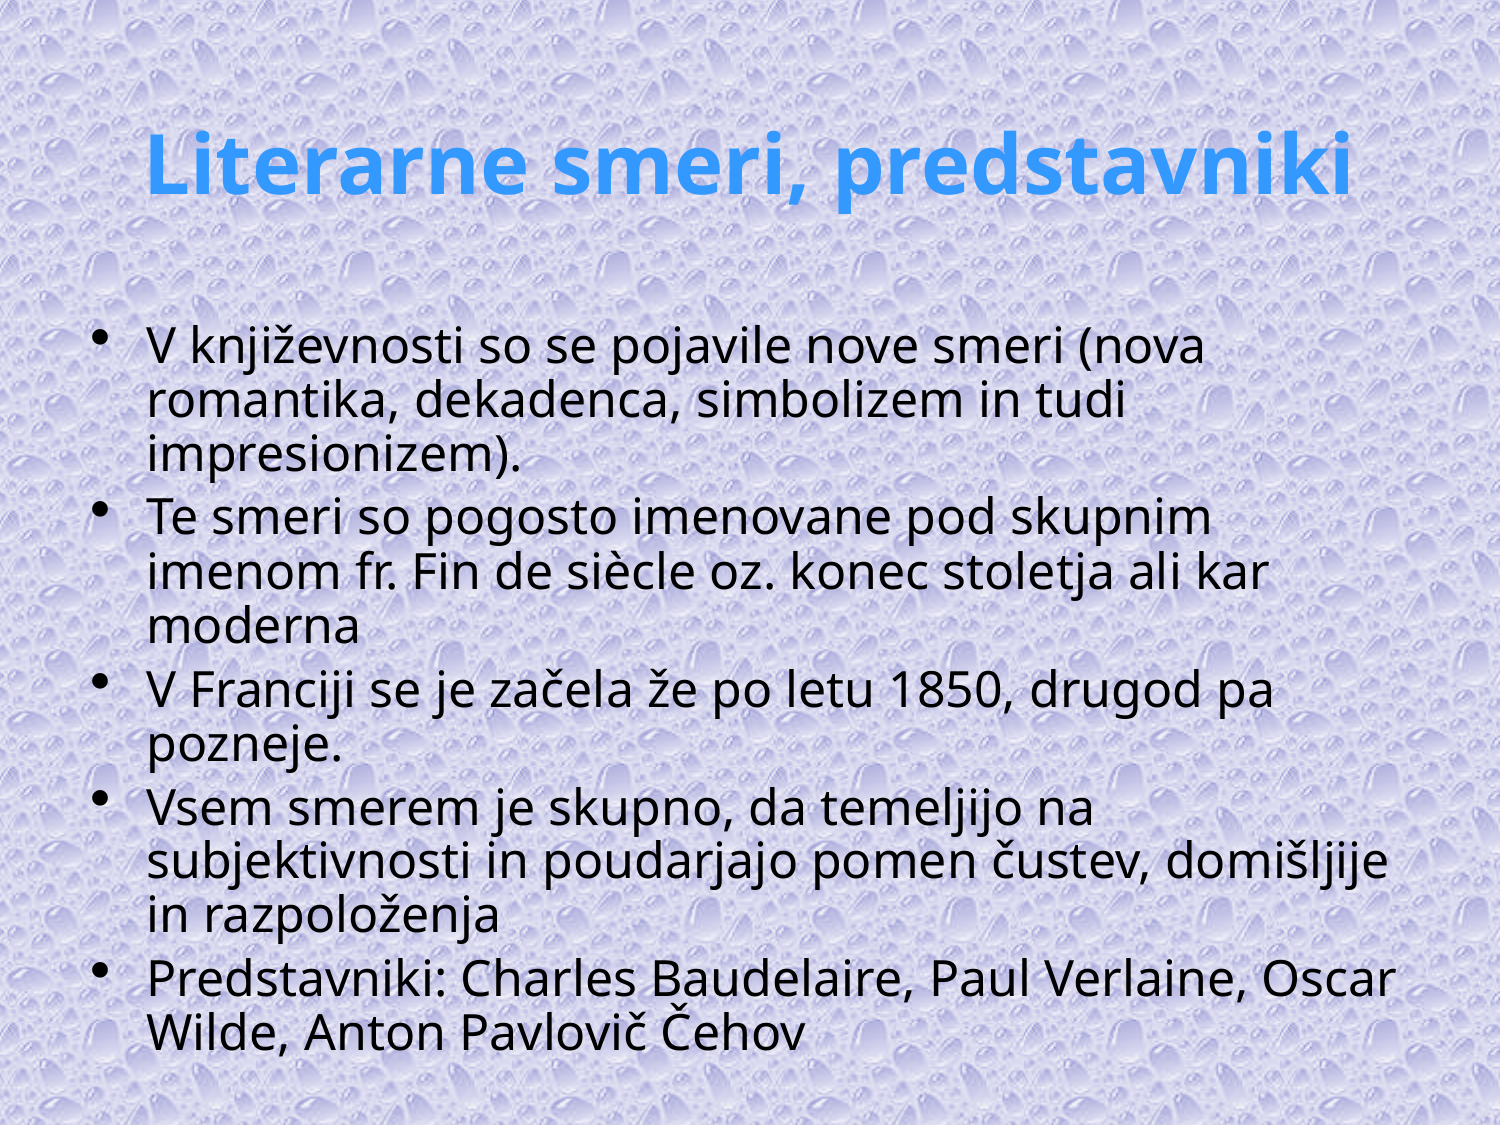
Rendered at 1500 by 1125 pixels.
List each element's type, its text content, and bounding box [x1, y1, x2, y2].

picture [0, 0, 1500, 1125]
title Literarne smeri, predstavniki [75, 47, 1425, 275]
list V književnosti so se pojavile nove smeri (nova romantika, dekadenca, simbolizem in tudi impresionizem). Te smeri so pogosto imenovane pod skupnim imenom fr. Fin de siècle oz. konec stoletja ali kar moderna V Franciji se je začela že po letu 1850, drugod pa pozneje. Vsem smerem je skupno, da temeljijo na subjektivnosti in poudarjajo pomen čustev, domišljije in razpoloženja Predstavniki: Charles Baudelaire, Paul Verlaine, Oscar Wilde, Anton Pavlovič Čehov [75, 312, 1425, 988]
